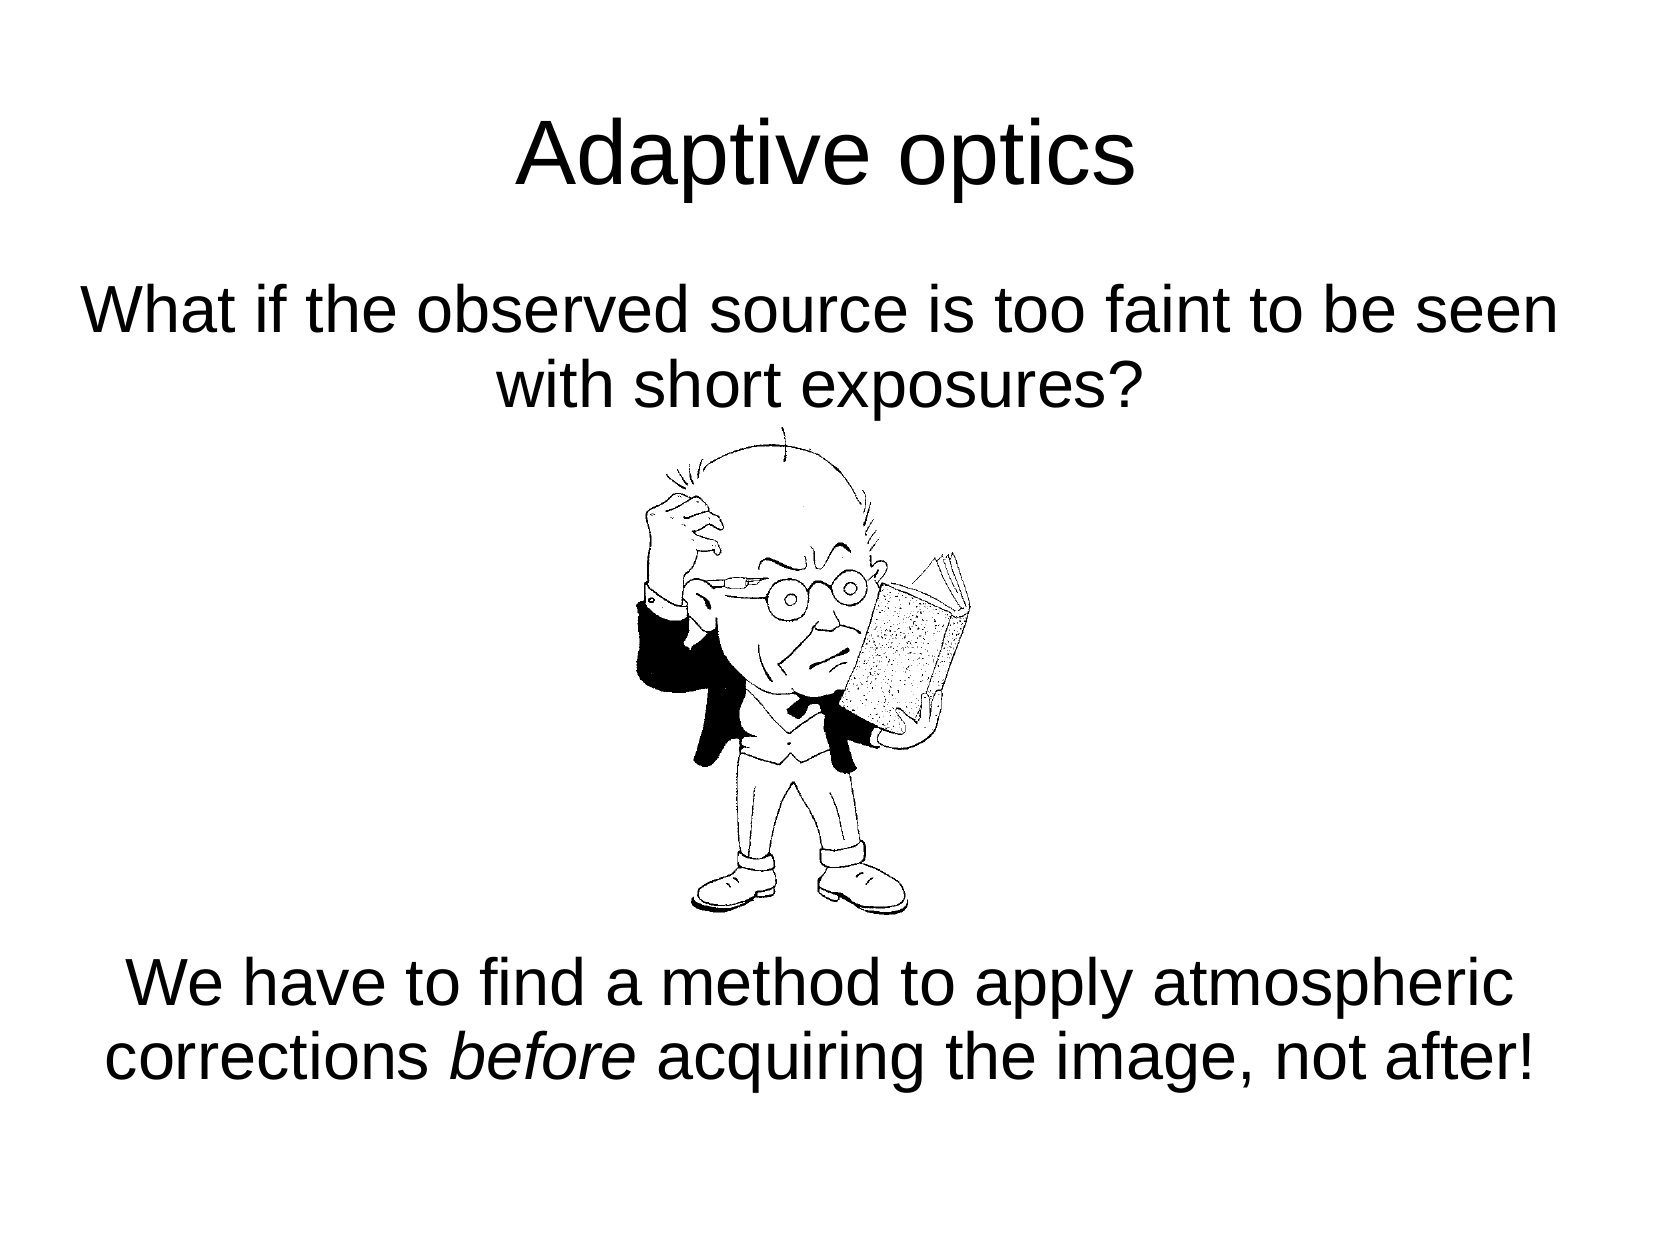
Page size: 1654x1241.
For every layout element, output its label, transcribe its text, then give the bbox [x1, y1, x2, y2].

title Adaptive optics [82, 49, 1571, 257]
picture [634, 425, 975, 916]
subtitle What if the observed source is too faint to be seen with short exposures? We have to find a method to apply atmospheric corrections before acquiring the image, not after! [76, 271, 1565, 1095]
